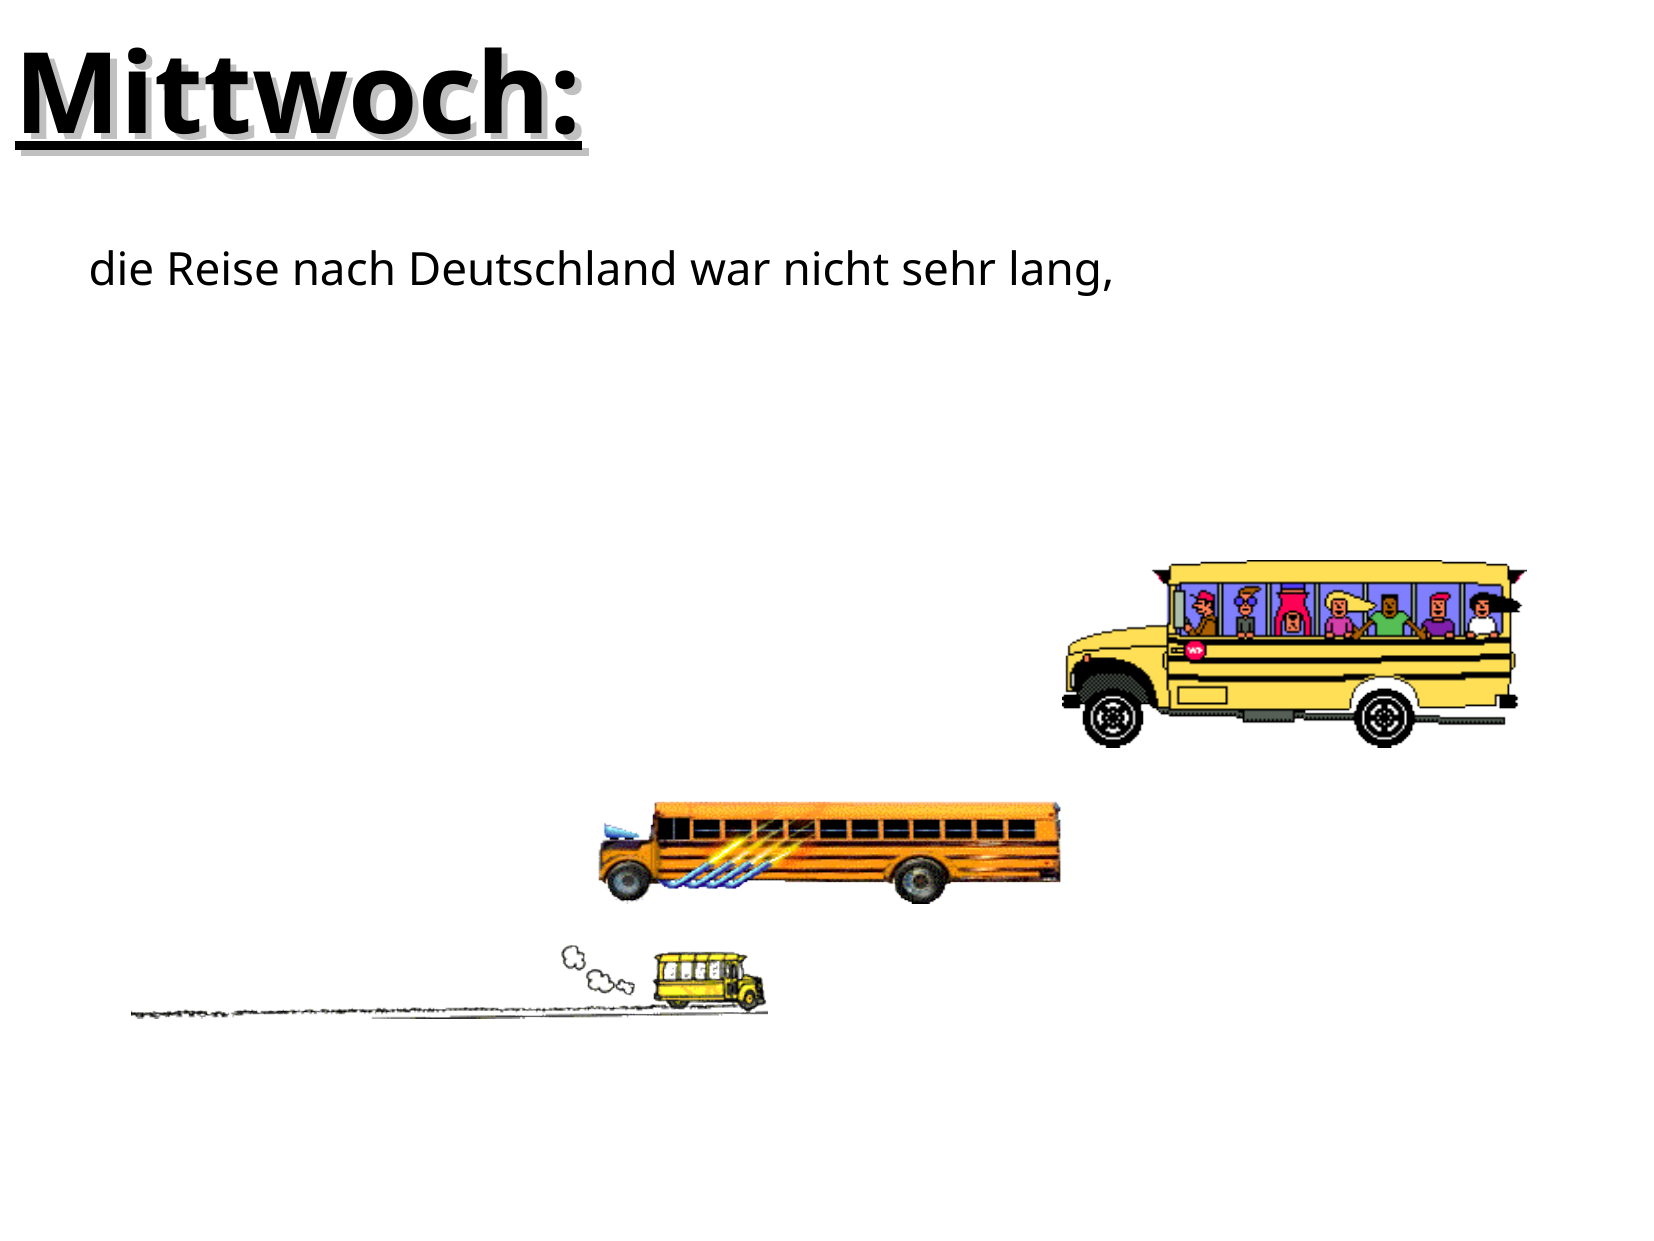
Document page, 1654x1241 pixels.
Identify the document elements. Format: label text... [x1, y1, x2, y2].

picture [131, 944, 768, 1019]
picture [1062, 560, 1527, 748]
picture [597, 797, 1063, 904]
text_box die Reise nach Deutschland war nicht sehr lang, [88, 236, 1329, 337]
text_box Mittwoch: [0, 5, 575, 178]
